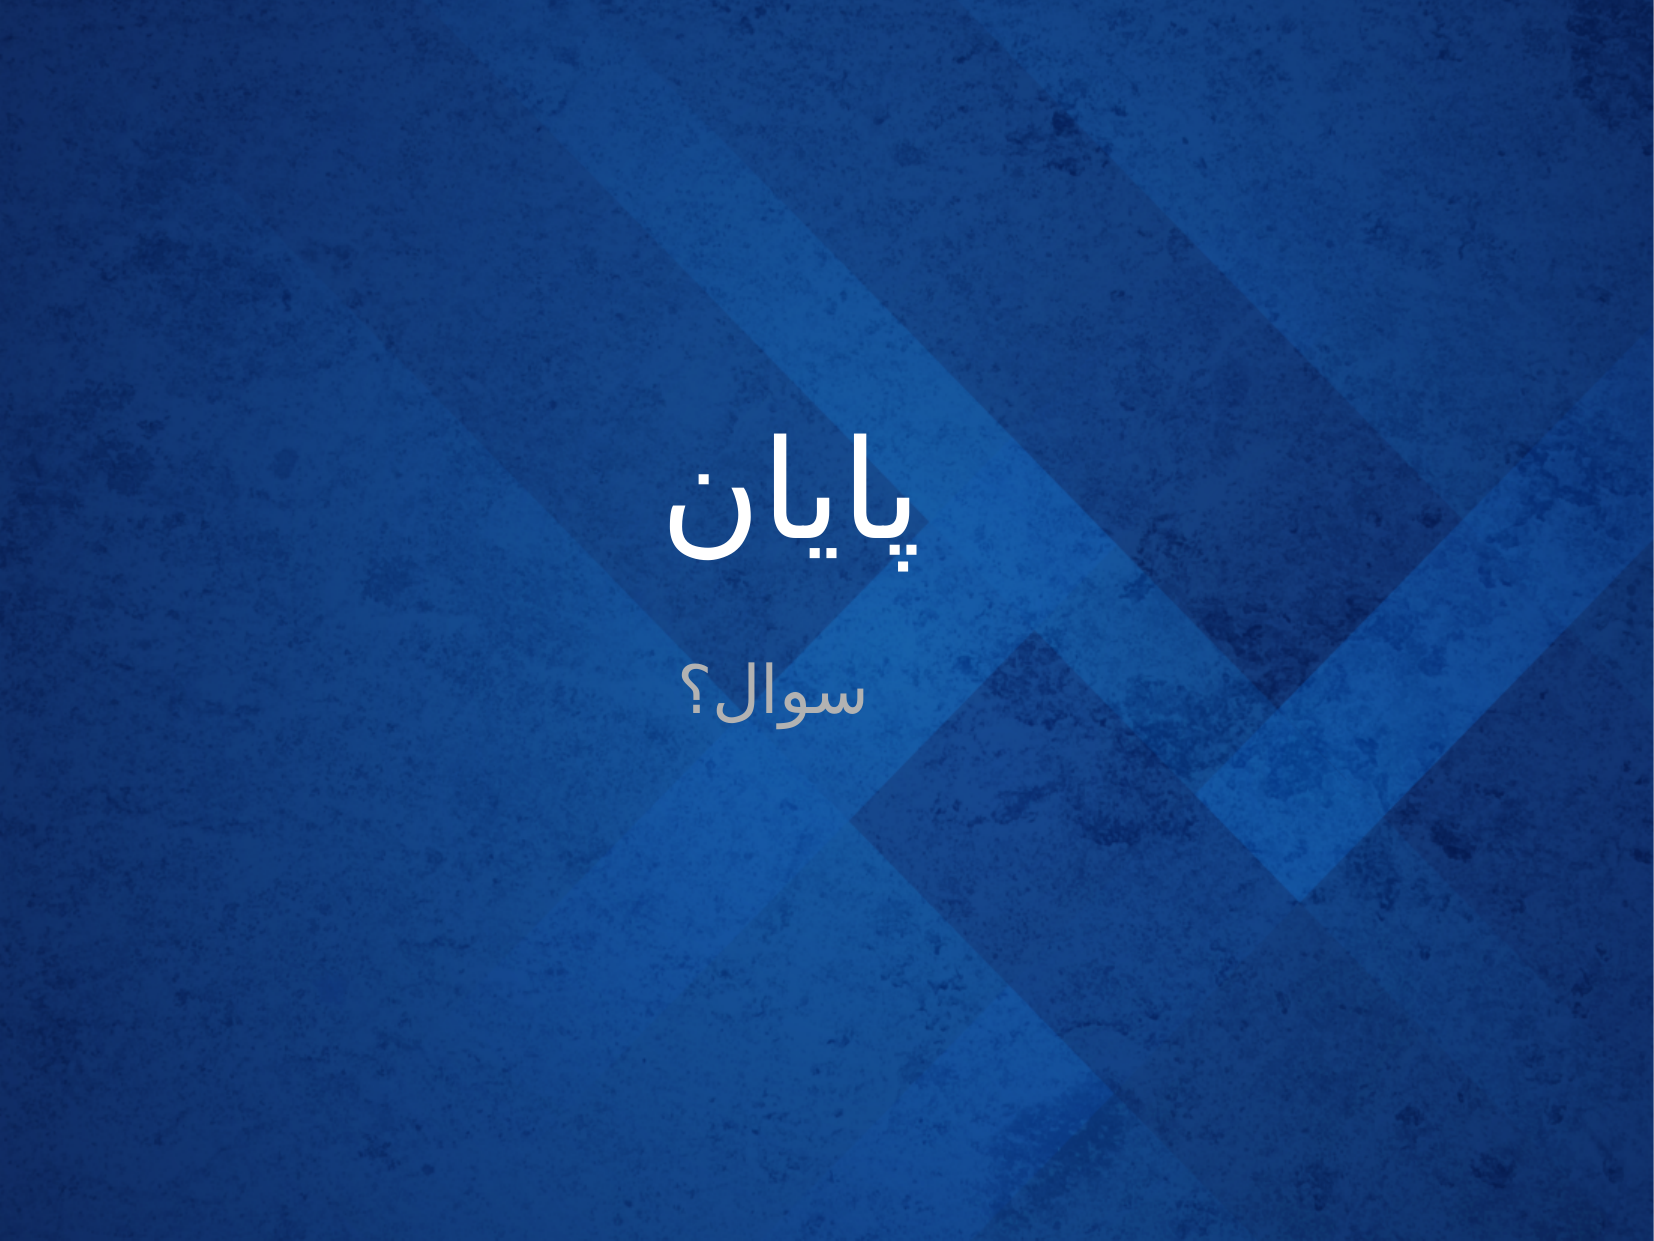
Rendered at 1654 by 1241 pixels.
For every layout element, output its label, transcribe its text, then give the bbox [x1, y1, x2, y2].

title پایان [194, 383, 1388, 628]
subtitle سوال؟ [200, 627, 1347, 768]
picture [0, 0, 1654, 1241]
